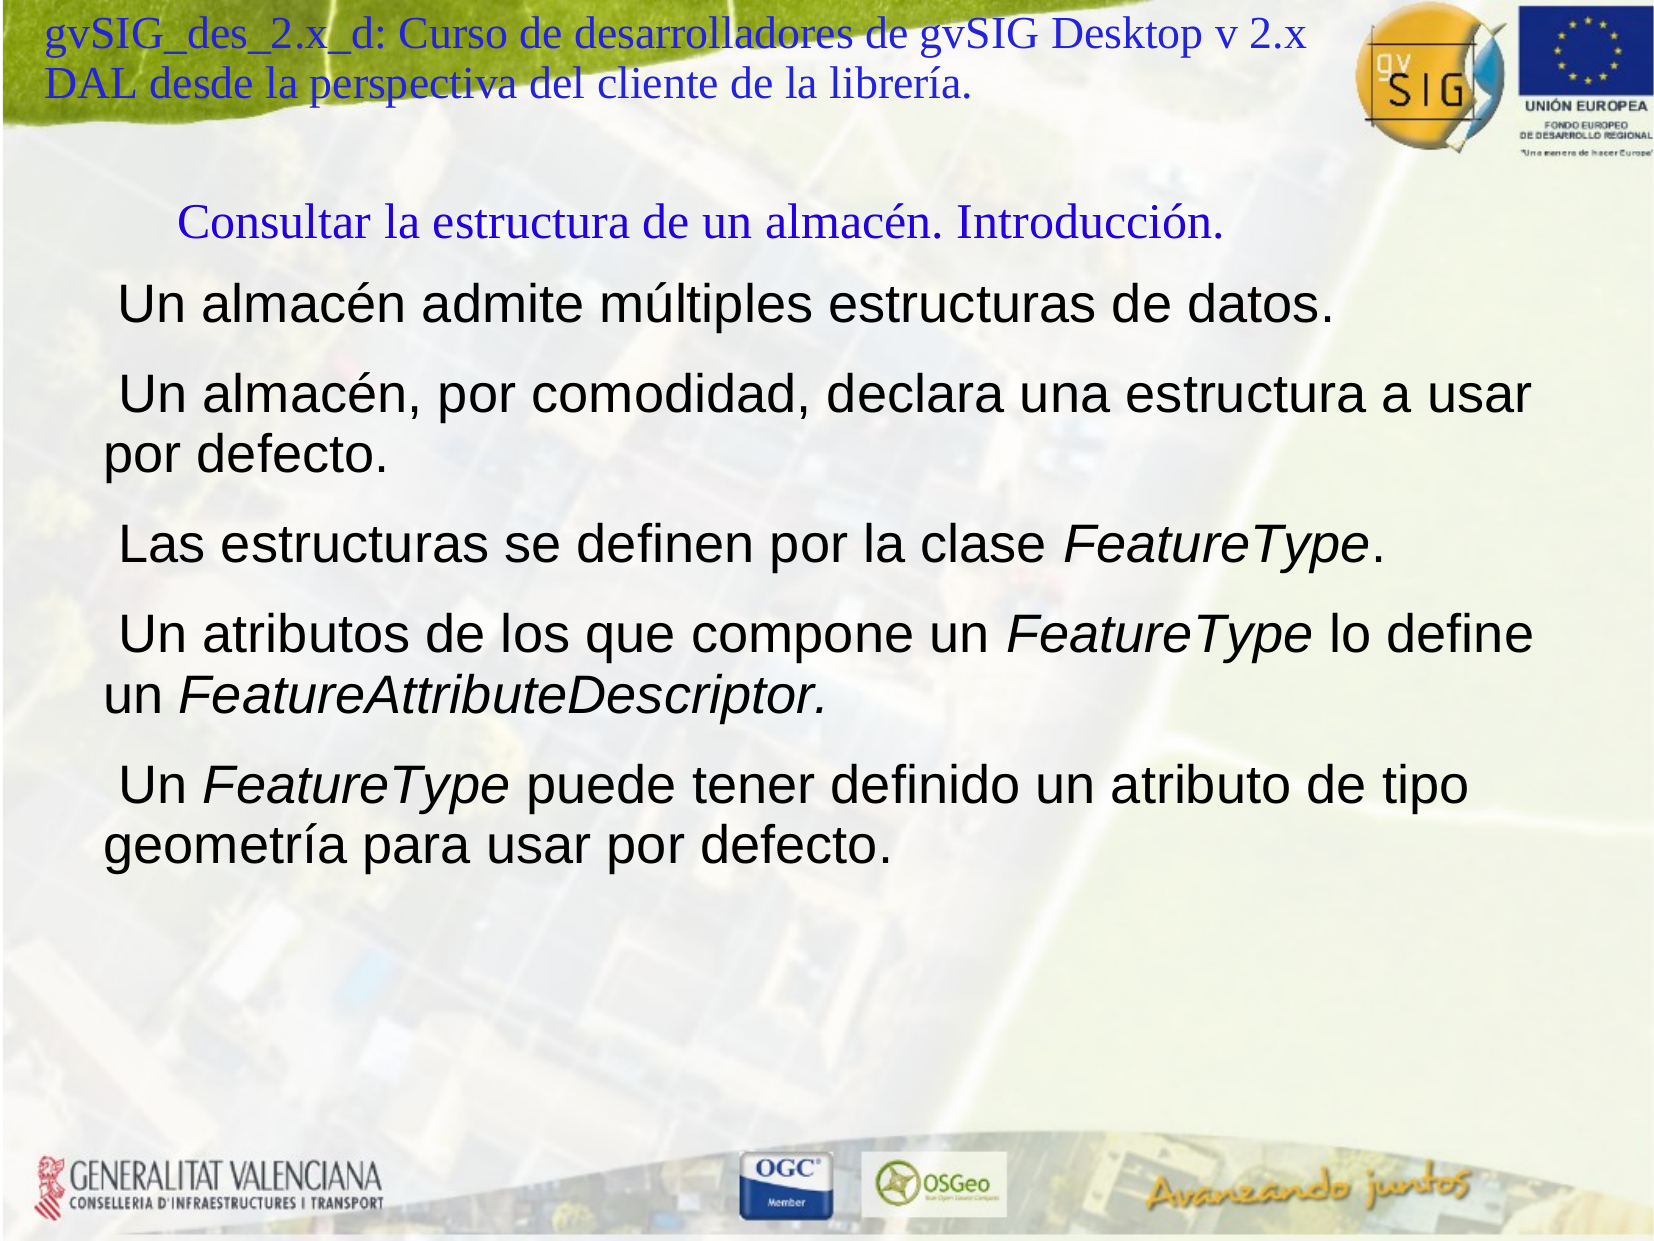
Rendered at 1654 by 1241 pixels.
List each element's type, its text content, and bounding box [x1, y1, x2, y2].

picture [2, 0, 1654, 1241]
text_box Un almacén admite múltiples estructuras de datos. Un almacén, por comodidad, declara una estructura a usar por defecto. Las estructuras se definen por la clase FeatureType. Un atributos de los que compone un FeatureType lo define un FeatureAttributeDescriptor. Un FeatureType puede tener definido un atributo de tipo geometría para usar por defecto. [88, 265, 1565, 955]
title Consultar la estructura de un almacén. Introducción. [177, 88, 1329, 265]
